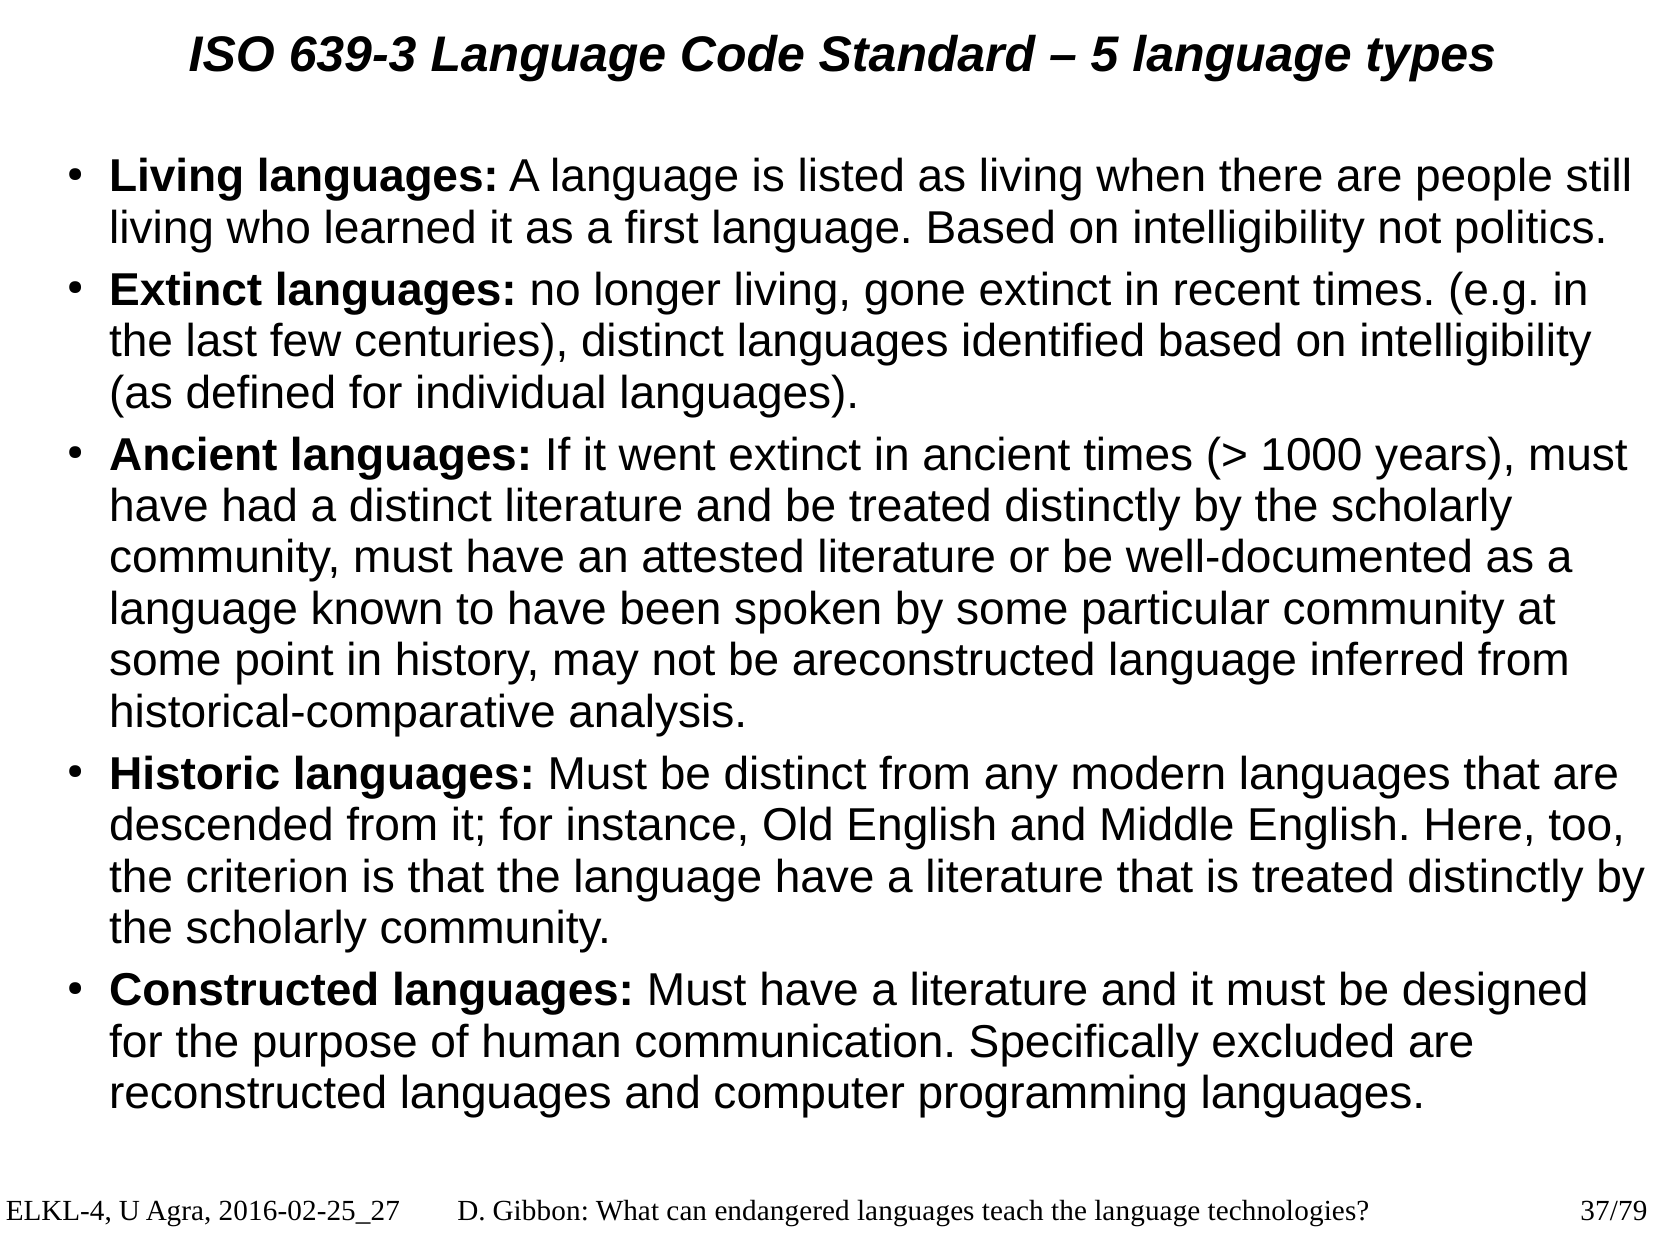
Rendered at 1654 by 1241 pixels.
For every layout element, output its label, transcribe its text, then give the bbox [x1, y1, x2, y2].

list Living languages: A language is listed as living when there are people still living who learned it as a first language. Based on intelligibility not politics. Extinct languages: no longer living, gone extinct in recent times. (e.g. in the last few centuries), distinct languages identified based on intelligibility (as defined for individual languages). Ancient languages: If it went extinct in ancient times (> 1000 years), must have had a distinct literature and be treated distinctly by the scholarly community, must have an attested literature or be well-documented as a language known to have been spoken by some particular community at some point in history, may not be areconstructed language inferred from historical-comparative analysis. Historic languages: Must be distinct from any modern languages that are descended from it; for instance, Old English and Middle English. Here, too, the criterion is that the language have a literature that is treated distinctly by the scholarly community. Constructed languages: Must have a literature and it must be designed for the purpose of human communication. Specifically excluded are reconstructed languages and computer programming languages. [53, 150, 1651, 1141]
title ISO 639-3 Language Code Standard – 5 language types [0, 2, 1654, 106]
